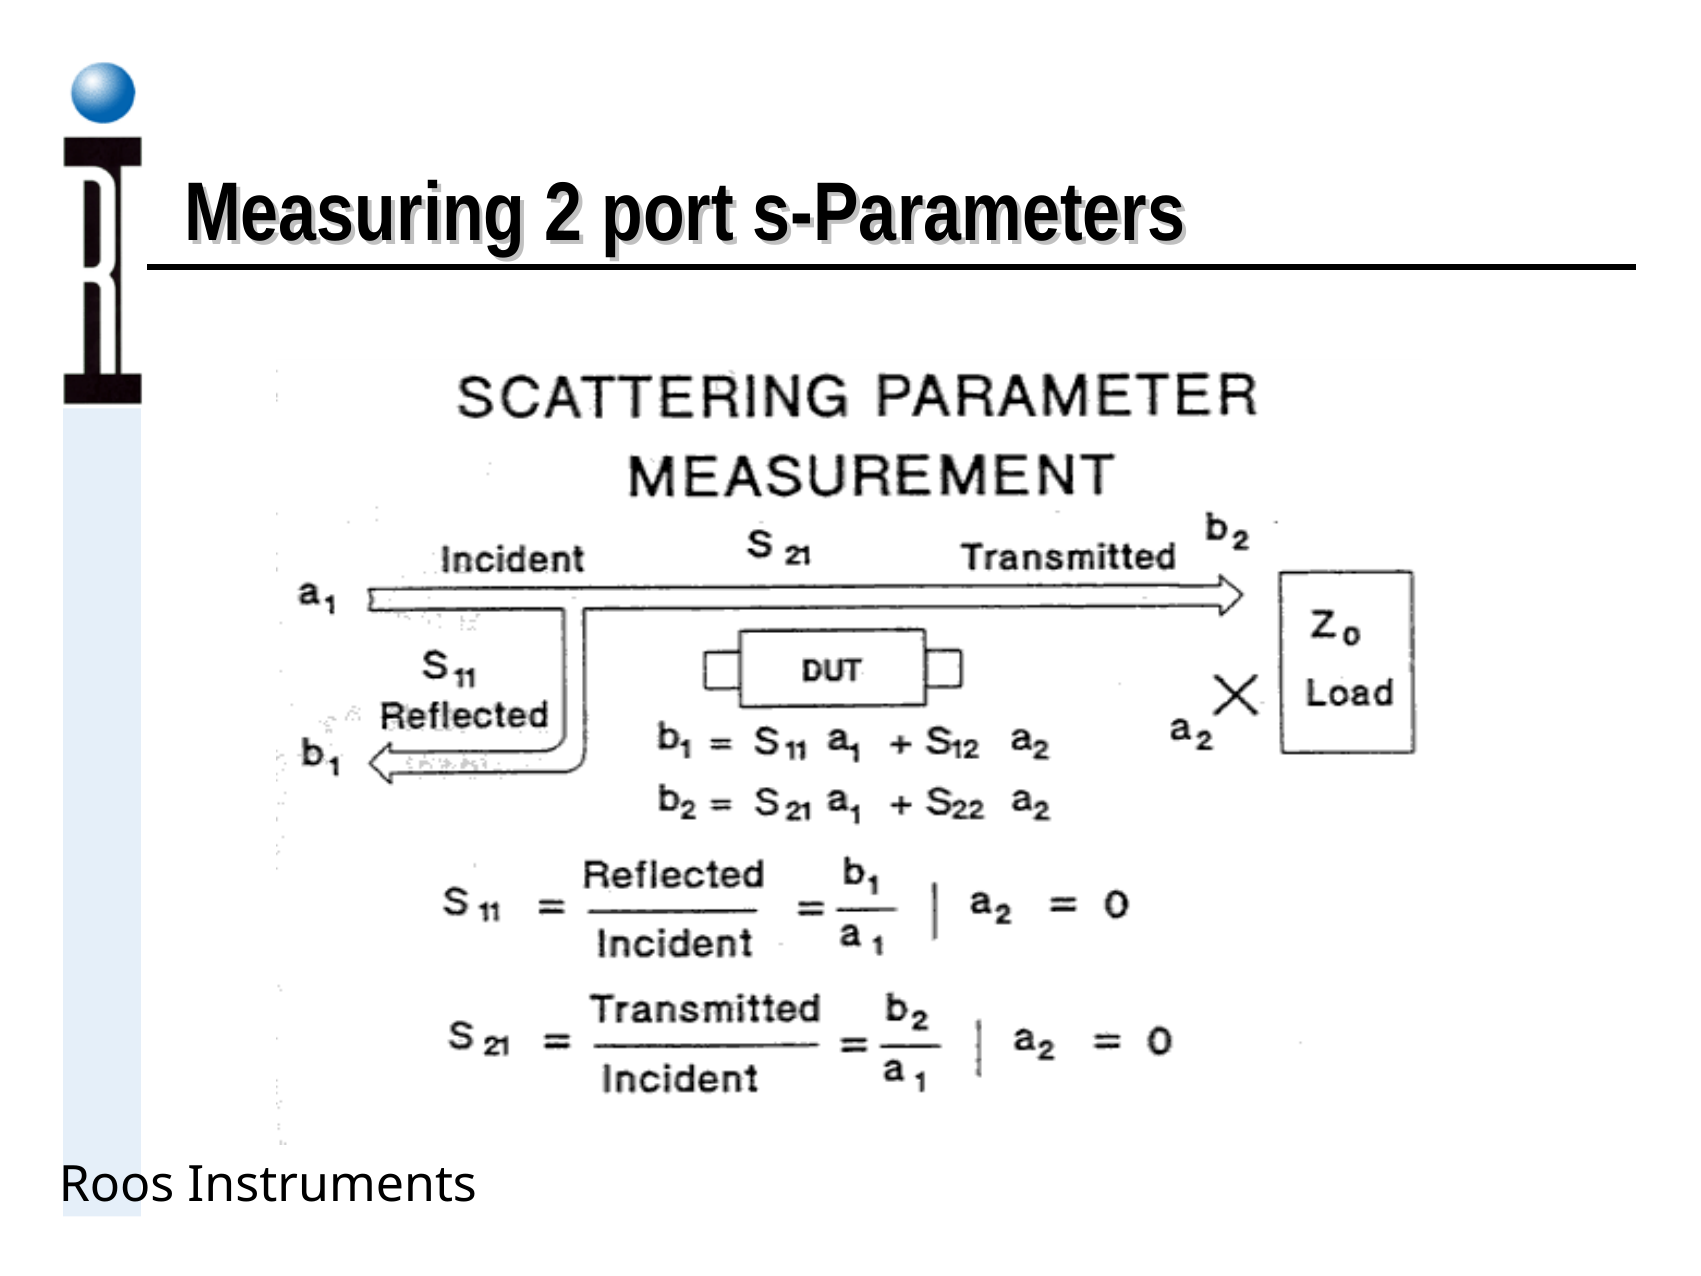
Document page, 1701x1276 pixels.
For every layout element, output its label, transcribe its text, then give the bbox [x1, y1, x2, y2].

picture [276, 358, 1422, 1145]
picture [59, 58, 147, 411]
text_box Measuring 2 port s-Parameters [184, 82, 1539, 258]
